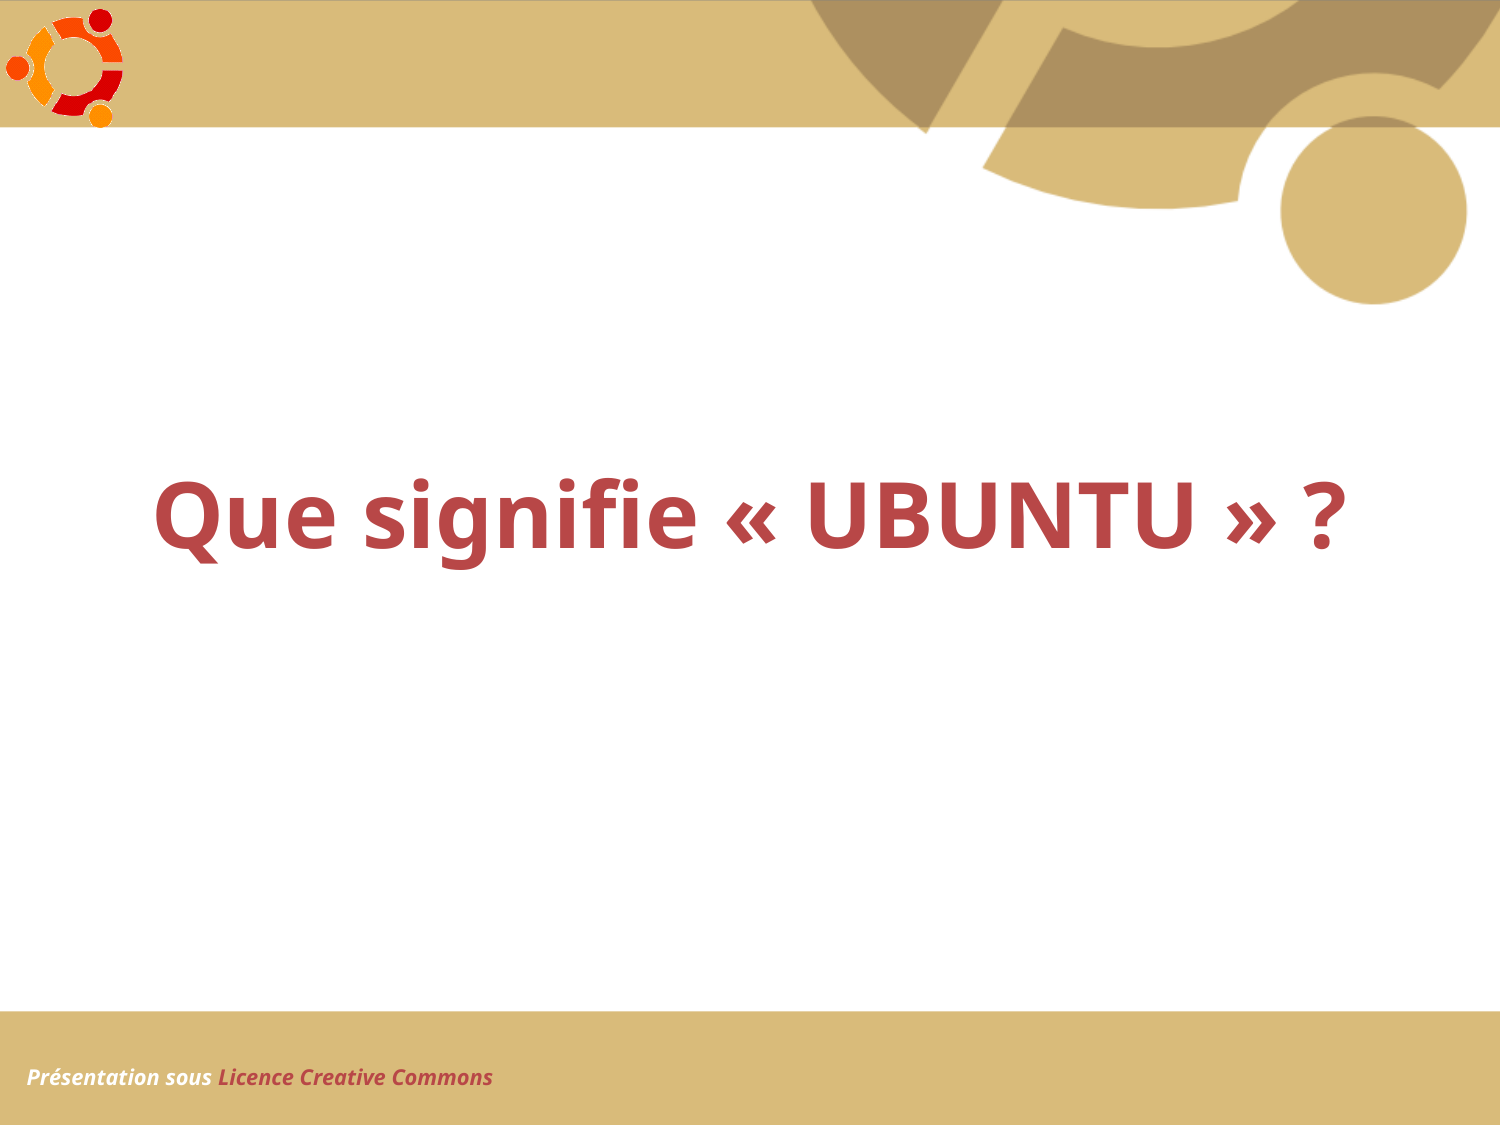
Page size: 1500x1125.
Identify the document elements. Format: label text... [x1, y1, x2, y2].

picture [0, 0, 1500, 557]
subtitle Que signifie « UBUNTU » ? [75, 262, 1425, 963]
picture [1299, 874, 1475, 1052]
